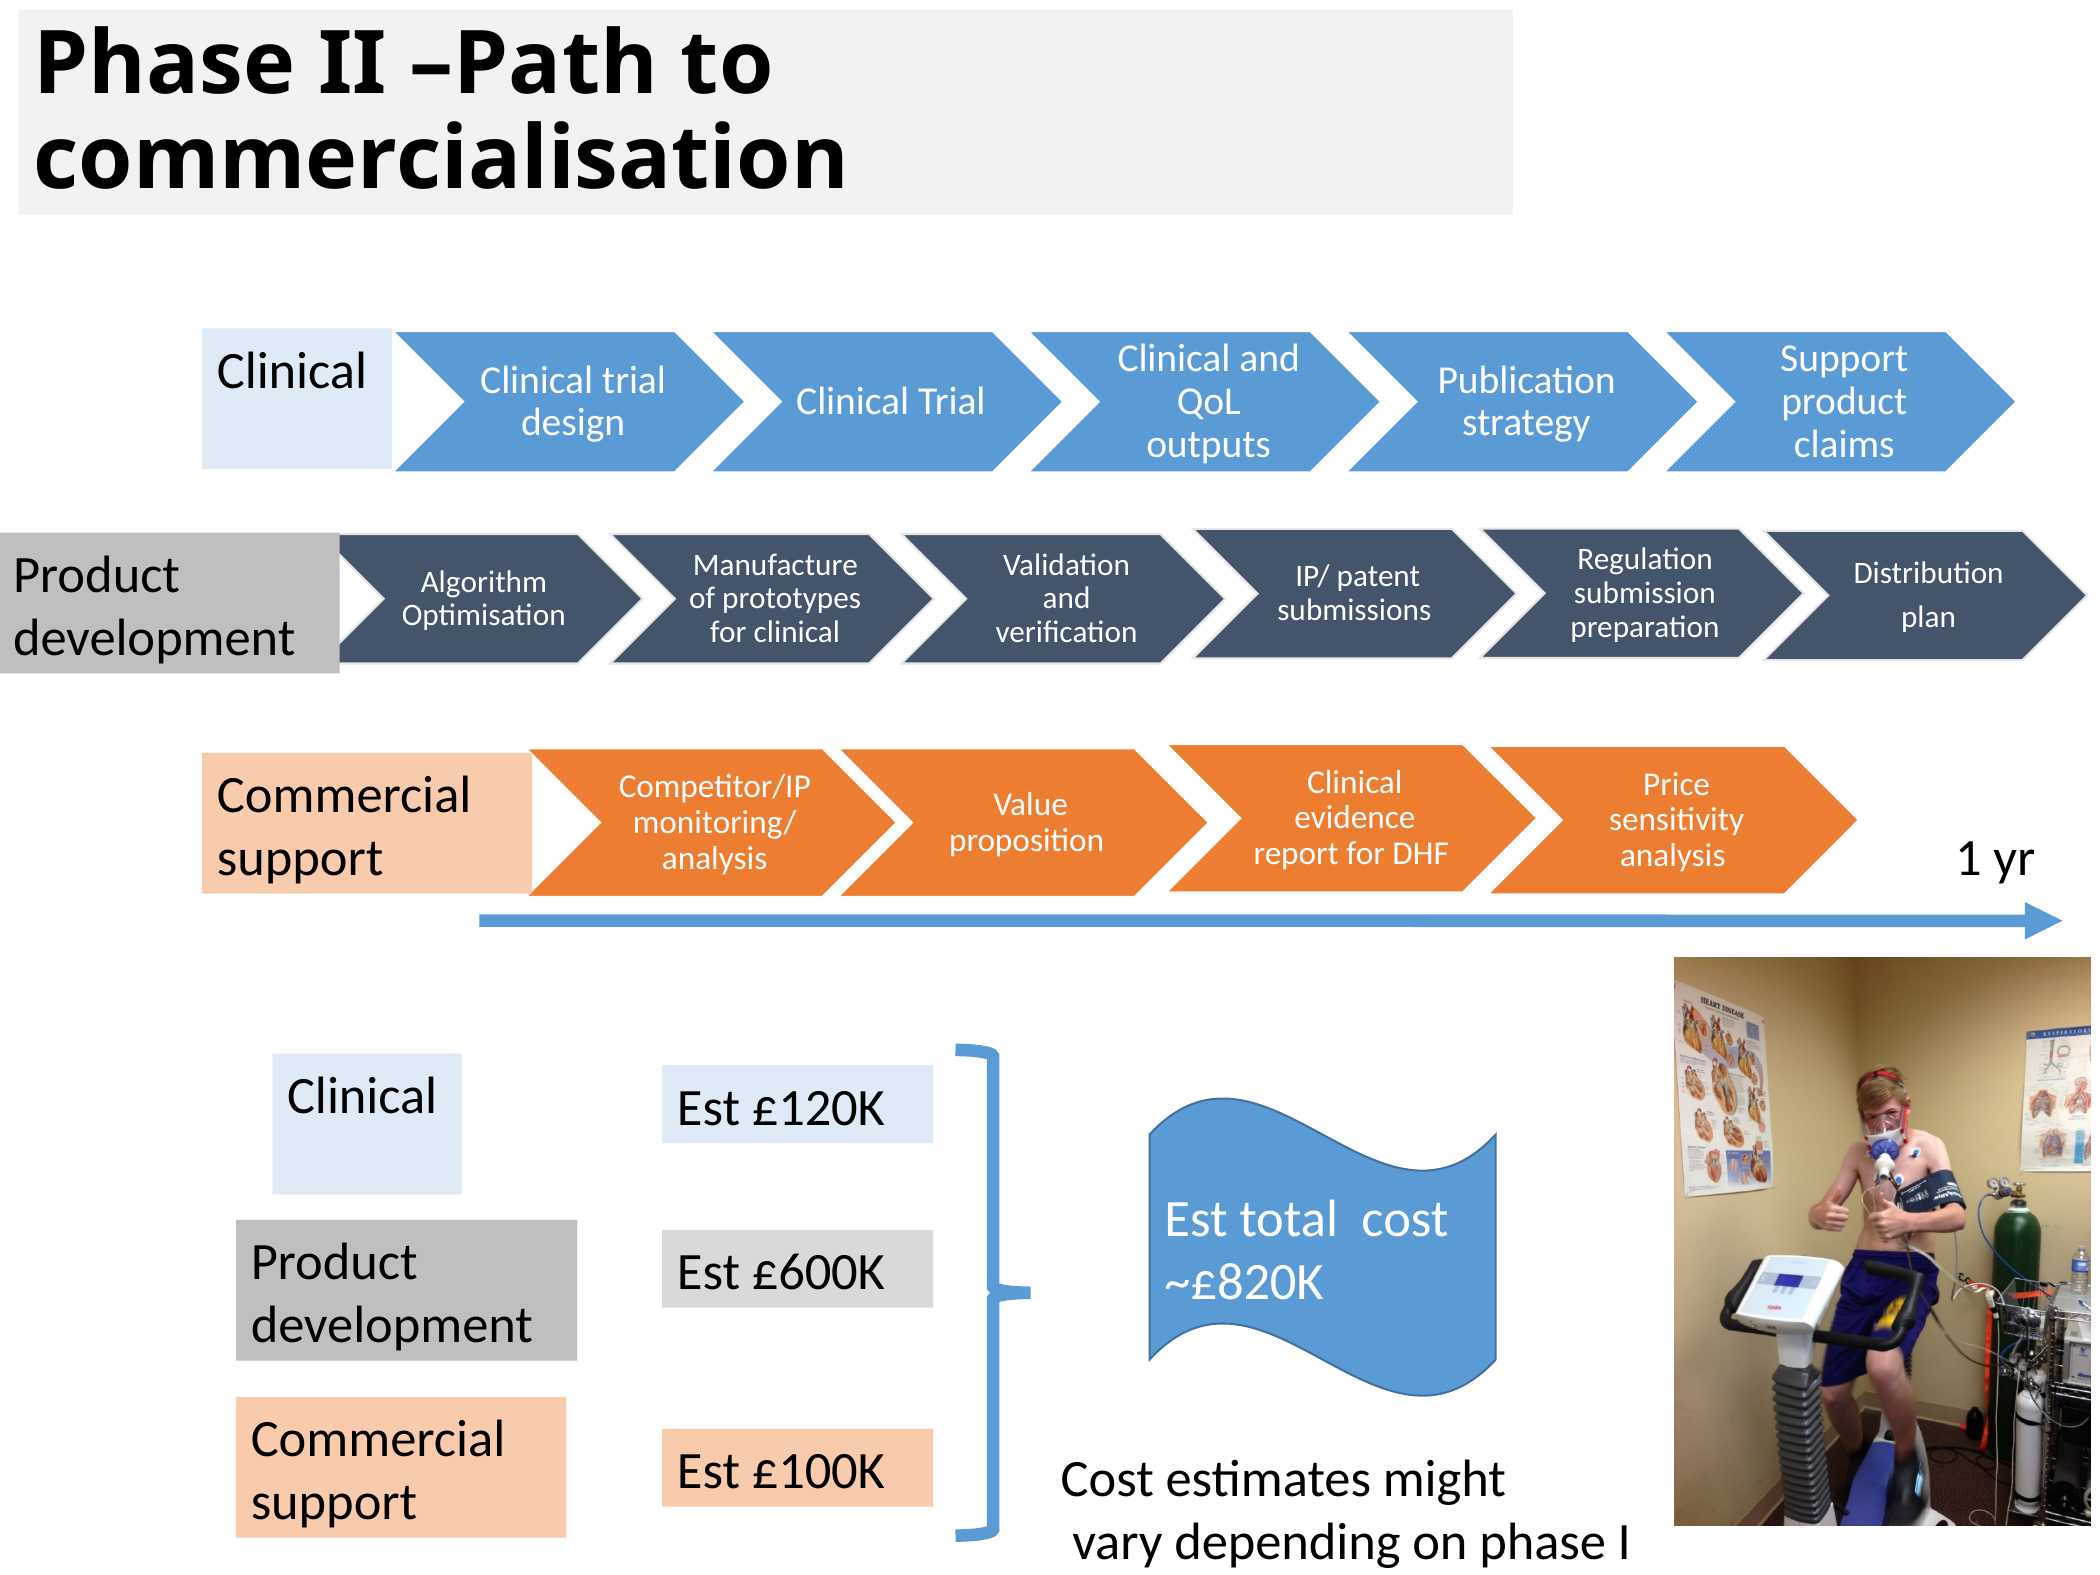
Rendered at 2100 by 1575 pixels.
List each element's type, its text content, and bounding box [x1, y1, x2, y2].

text_box Product development [236, 1219, 578, 1361]
text_box Est £600K [662, 1229, 934, 1308]
text_box Clinical [272, 1053, 463, 1195]
text_box Price sensitivity analysis [1487, 745, 1859, 895]
text_box Regulation submission preparation [1479, 528, 1804, 658]
text_box Clinical and QoL outputs [1027, 331, 1382, 473]
text_box Cost estimates might vary depending on phase I [1045, 1436, 1647, 1575]
text_box Clinical Trial [710, 331, 1064, 473]
text_box Clinical [202, 328, 393, 470]
text_box Algorithm Optimisation [340, 534, 643, 664]
text_box IP/ patent submissions [1192, 528, 1517, 659]
text_box Product development [0, 532, 340, 674]
text_box Commercial support [236, 1397, 567, 1538]
text_box Value proposition [837, 748, 1210, 897]
picture [1674, 957, 2091, 1526]
text_box Clinical trial design [392, 331, 746, 473]
text_box Distribution plan [1763, 530, 2088, 661]
text_box Competitor/IP monitoring/ analysis [525, 748, 897, 897]
text_box Validation and verification [901, 534, 1226, 664]
text_box Commercial support [202, 752, 533, 894]
text_box Clinical evidence report for DHF [1165, 743, 1538, 893]
text_box 1 yr [1940, 815, 2051, 894]
text_box Est total cost ~£820K [1149, 1098, 1496, 1396]
text_box Support product claims [1663, 331, 2017, 473]
text_box Phase II –Path to commercialisation [18, 9, 1513, 215]
text_box Est £120K [662, 1065, 934, 1144]
text_box Est £100K [662, 1428, 934, 1507]
text_box Publication strategy [1345, 331, 1699, 473]
text_box Manufacture of prototypes for clinical [610, 534, 934, 664]
